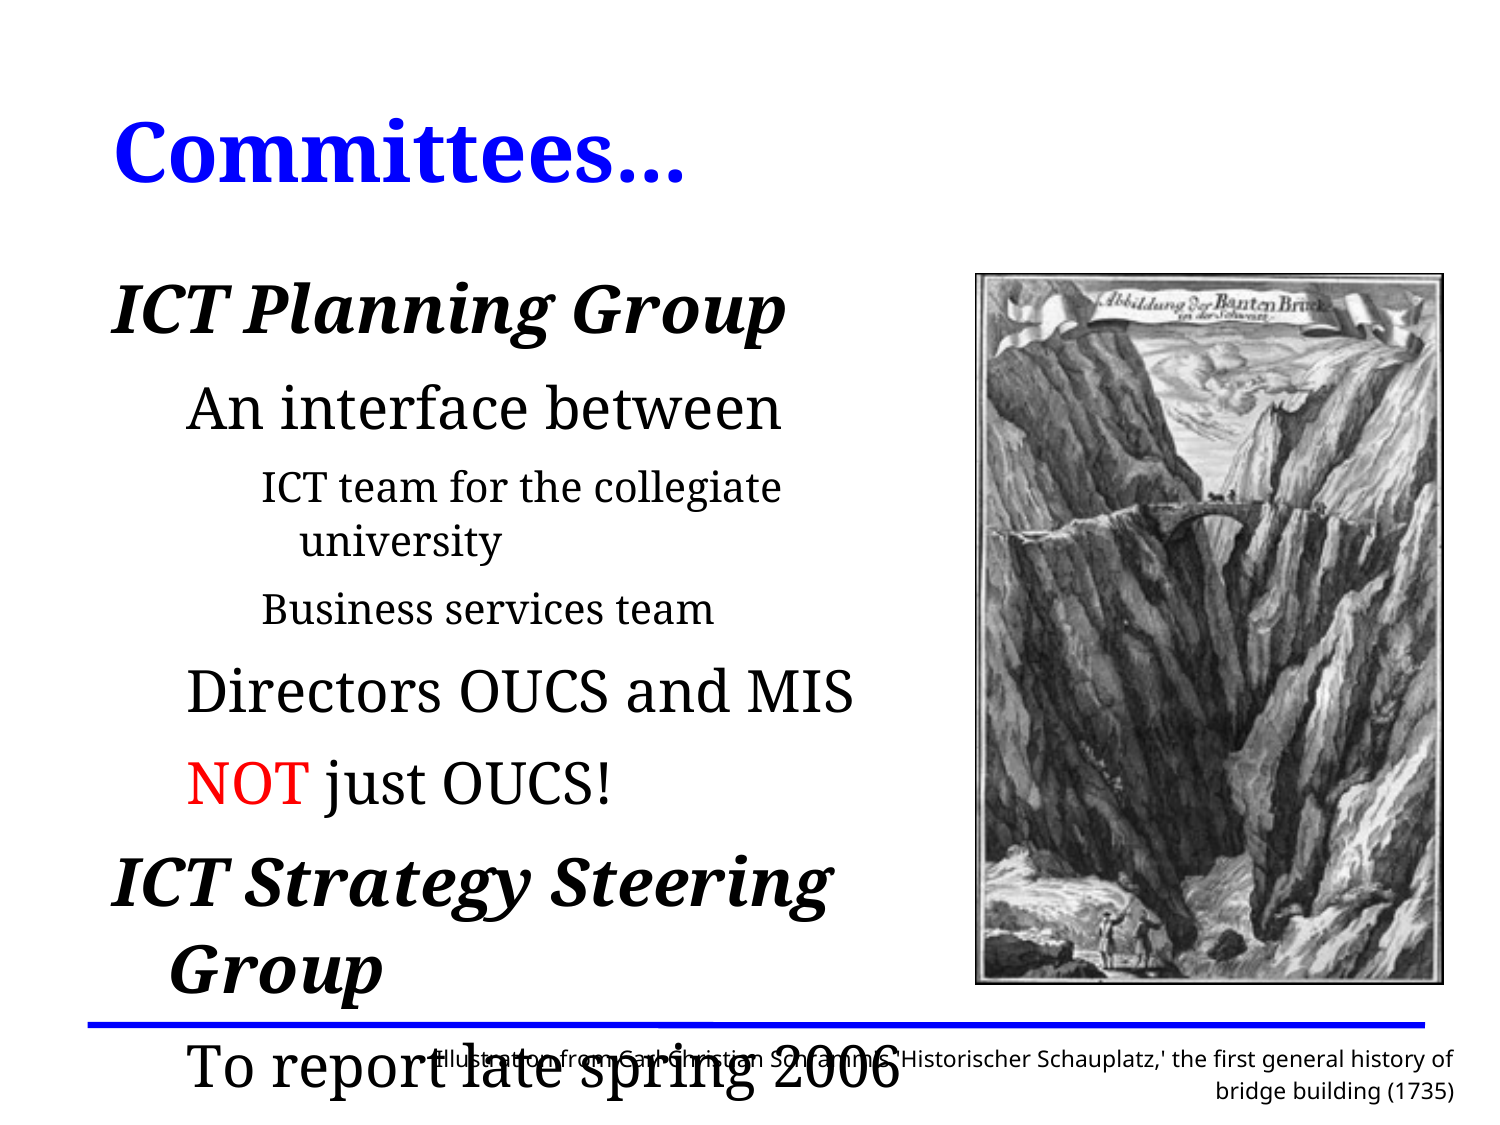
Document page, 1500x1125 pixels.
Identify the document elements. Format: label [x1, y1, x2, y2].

picture [975, 273, 1444, 985]
